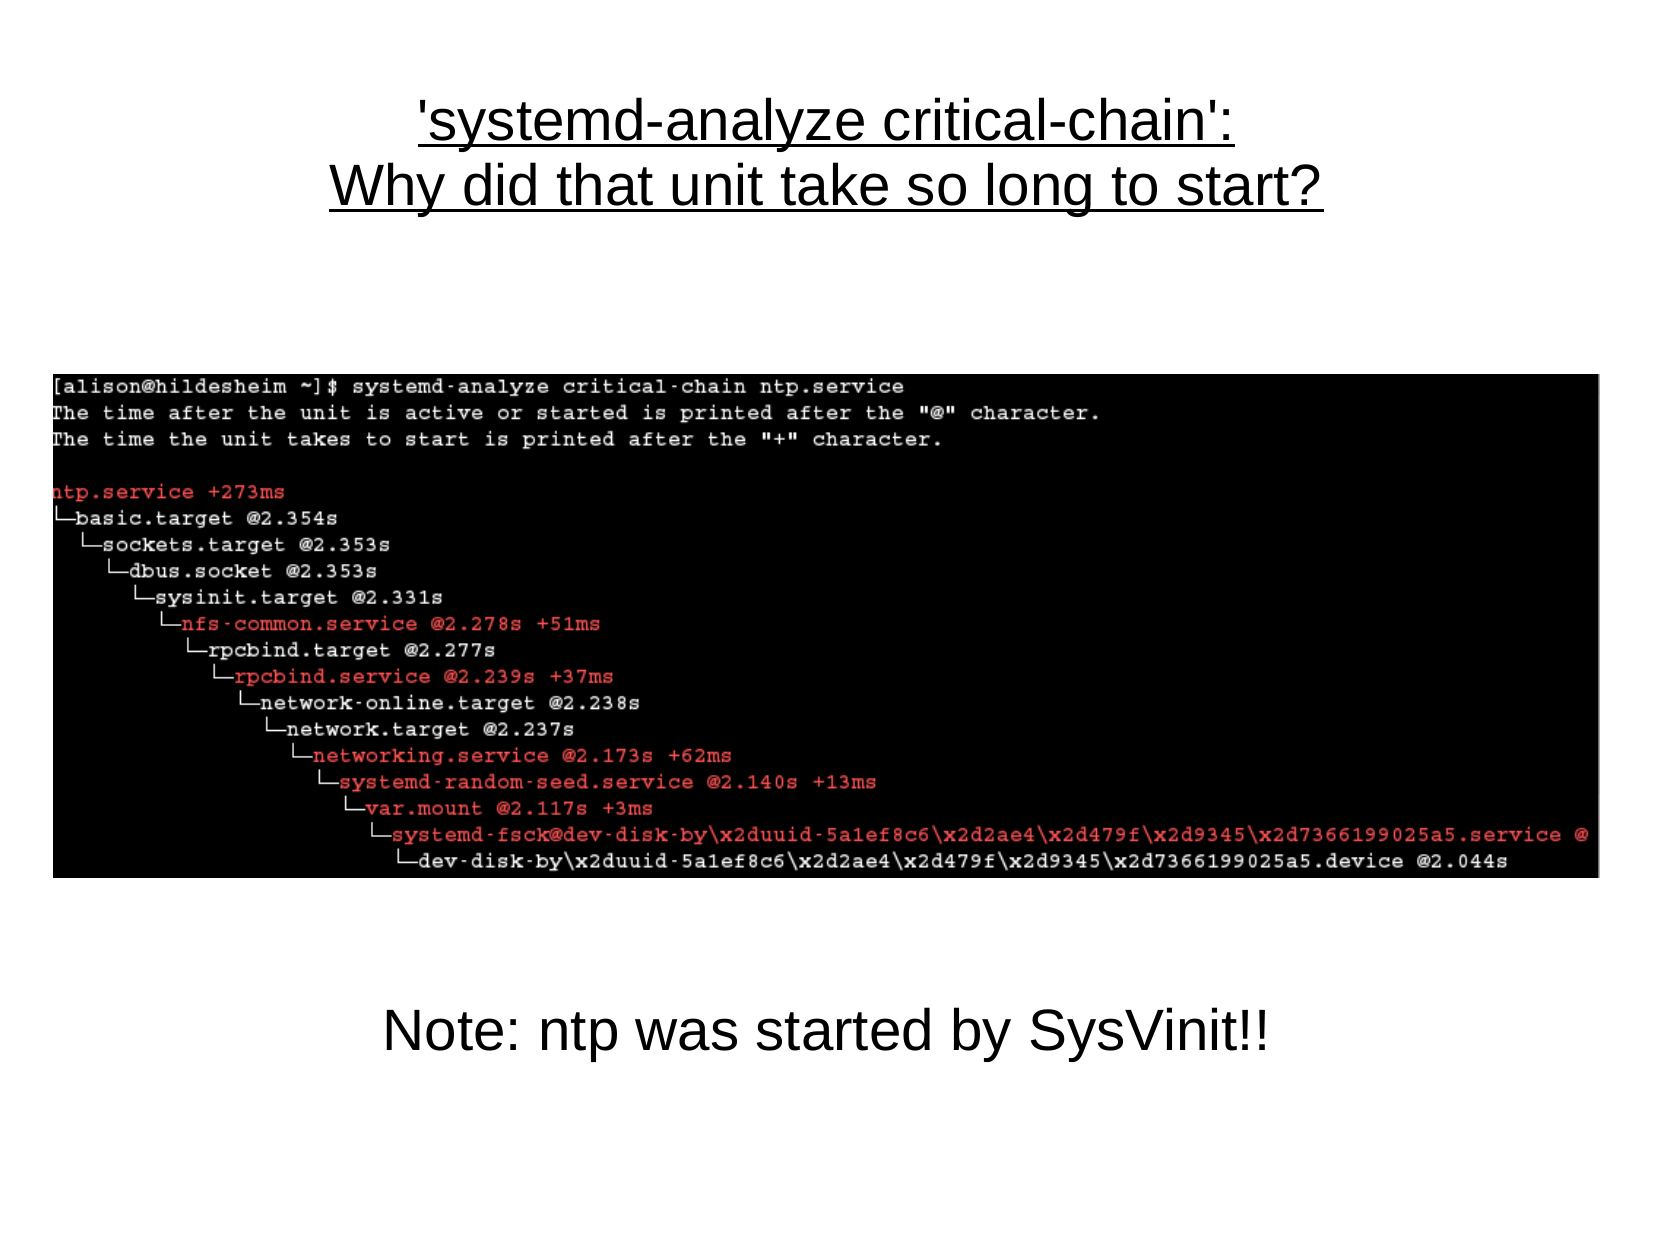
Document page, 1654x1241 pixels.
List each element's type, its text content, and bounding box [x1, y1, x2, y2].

picture [53, 374, 1600, 878]
text_box Note: ntp was started by SysVinit!! [368, 990, 1285, 1070]
title 'systemd-analyze critical-chain': Why did that unit take so long to start? [82, 49, 1571, 257]
